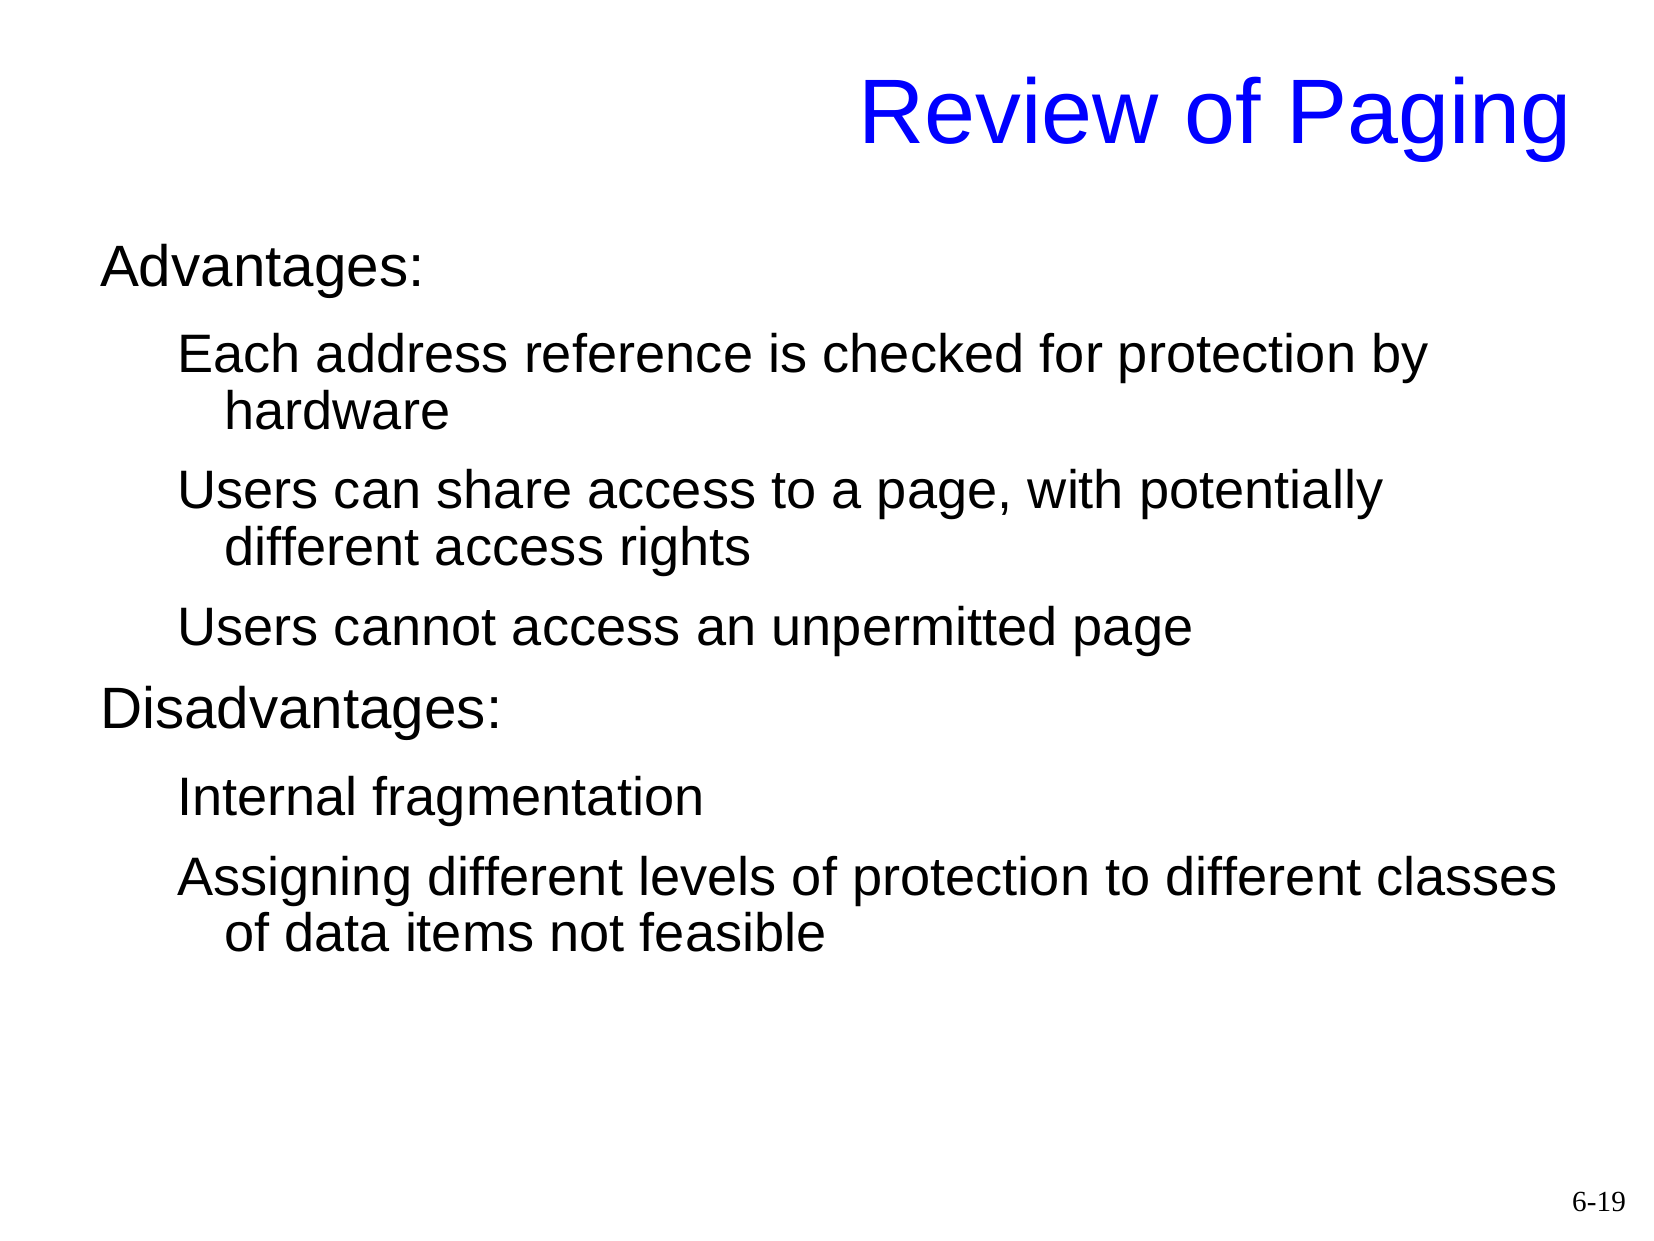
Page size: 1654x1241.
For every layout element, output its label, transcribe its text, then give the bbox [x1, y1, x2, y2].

list Advantages: Each address reference is checked for protection by hardware Users can share access to a page, with potentially different access rights Users cannot access an unpermitted page Disadvantages: Internal fragmentation Assigning different levels of protection to different classes of data items not feasible [82, 237, 1571, 1170]
title Review of Paging [84, 11, 1573, 218]
